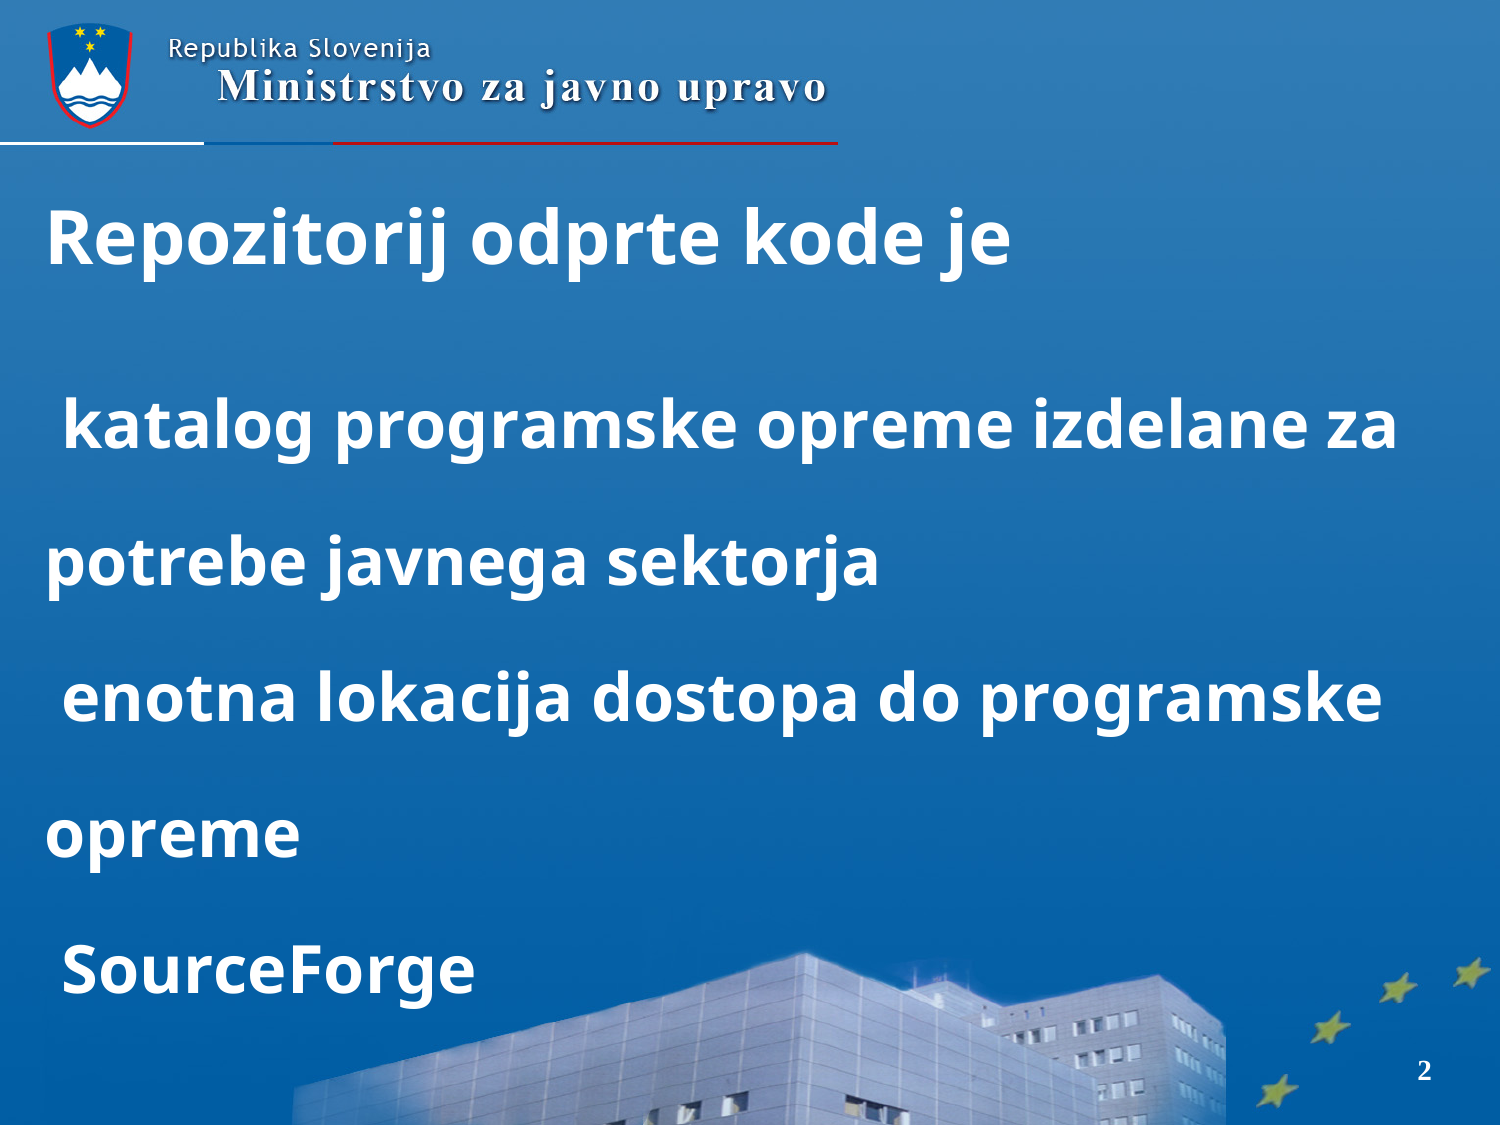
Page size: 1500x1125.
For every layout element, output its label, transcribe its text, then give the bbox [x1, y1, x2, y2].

text_box katalog programske opreme izdelane za potrebe javnega sektorja enotna lokacija dostopa do programske opreme SourceForge [29, 324, 1477, 807]
picture [0, 0, 1500, 1125]
title Repozitorij odprte kode je [29, 176, 1453, 296]
